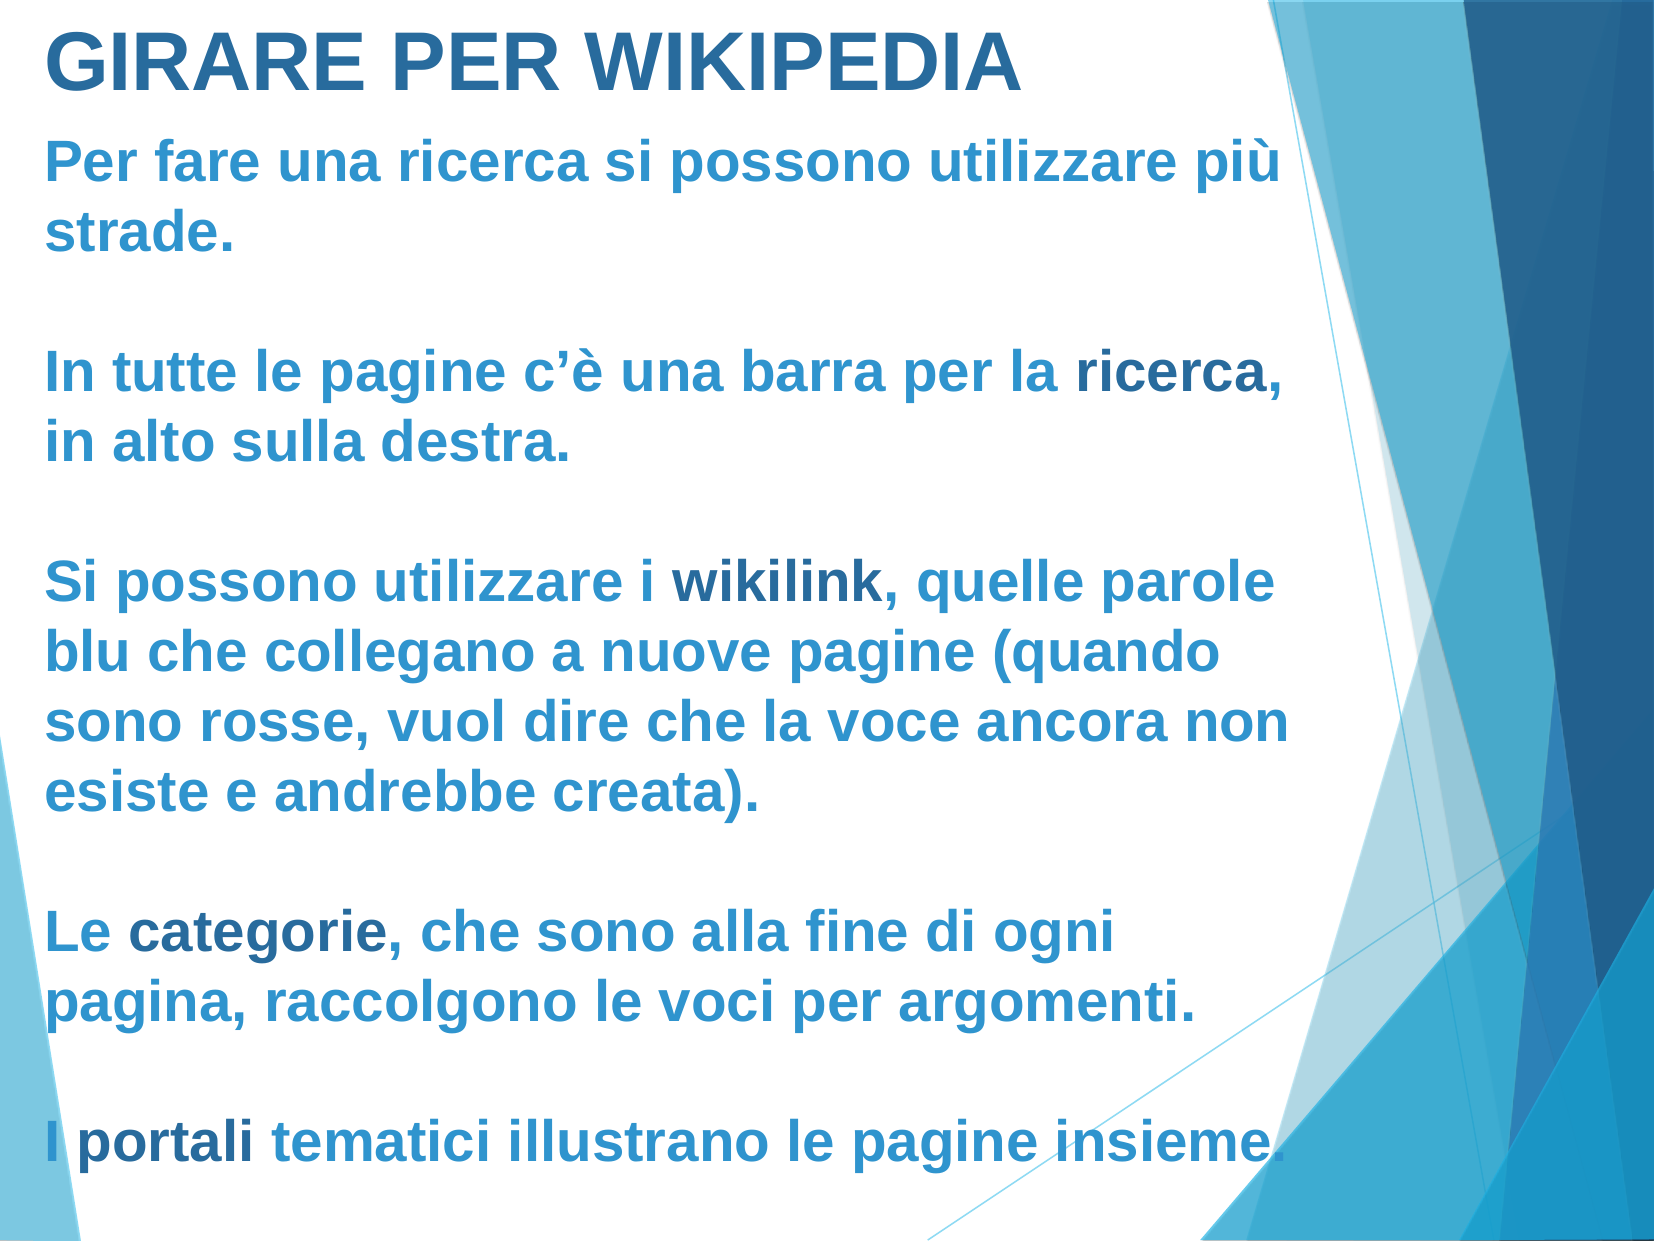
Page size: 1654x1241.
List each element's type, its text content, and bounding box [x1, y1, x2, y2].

text_box GIRARE PER WIKIPEDIA [29, 0, 1309, 115]
text_box Per fare una ricerca si possono utilizzare più strade. In tutte le pagine c’è una barra per la ricerca, in alto sulla destra. Si possono utilizzare i wikilink, quelle parole blu che collegano a nuove pagine (quando sono rosse, vuol dire che la voce ancora non esiste e andrebbe creata). Le categorie, che sono alla fine di ogni pagina, raccolgono le voci per argomenti. I portali tematici illustrano le pagine insieme. [29, 116, 1309, 1181]
